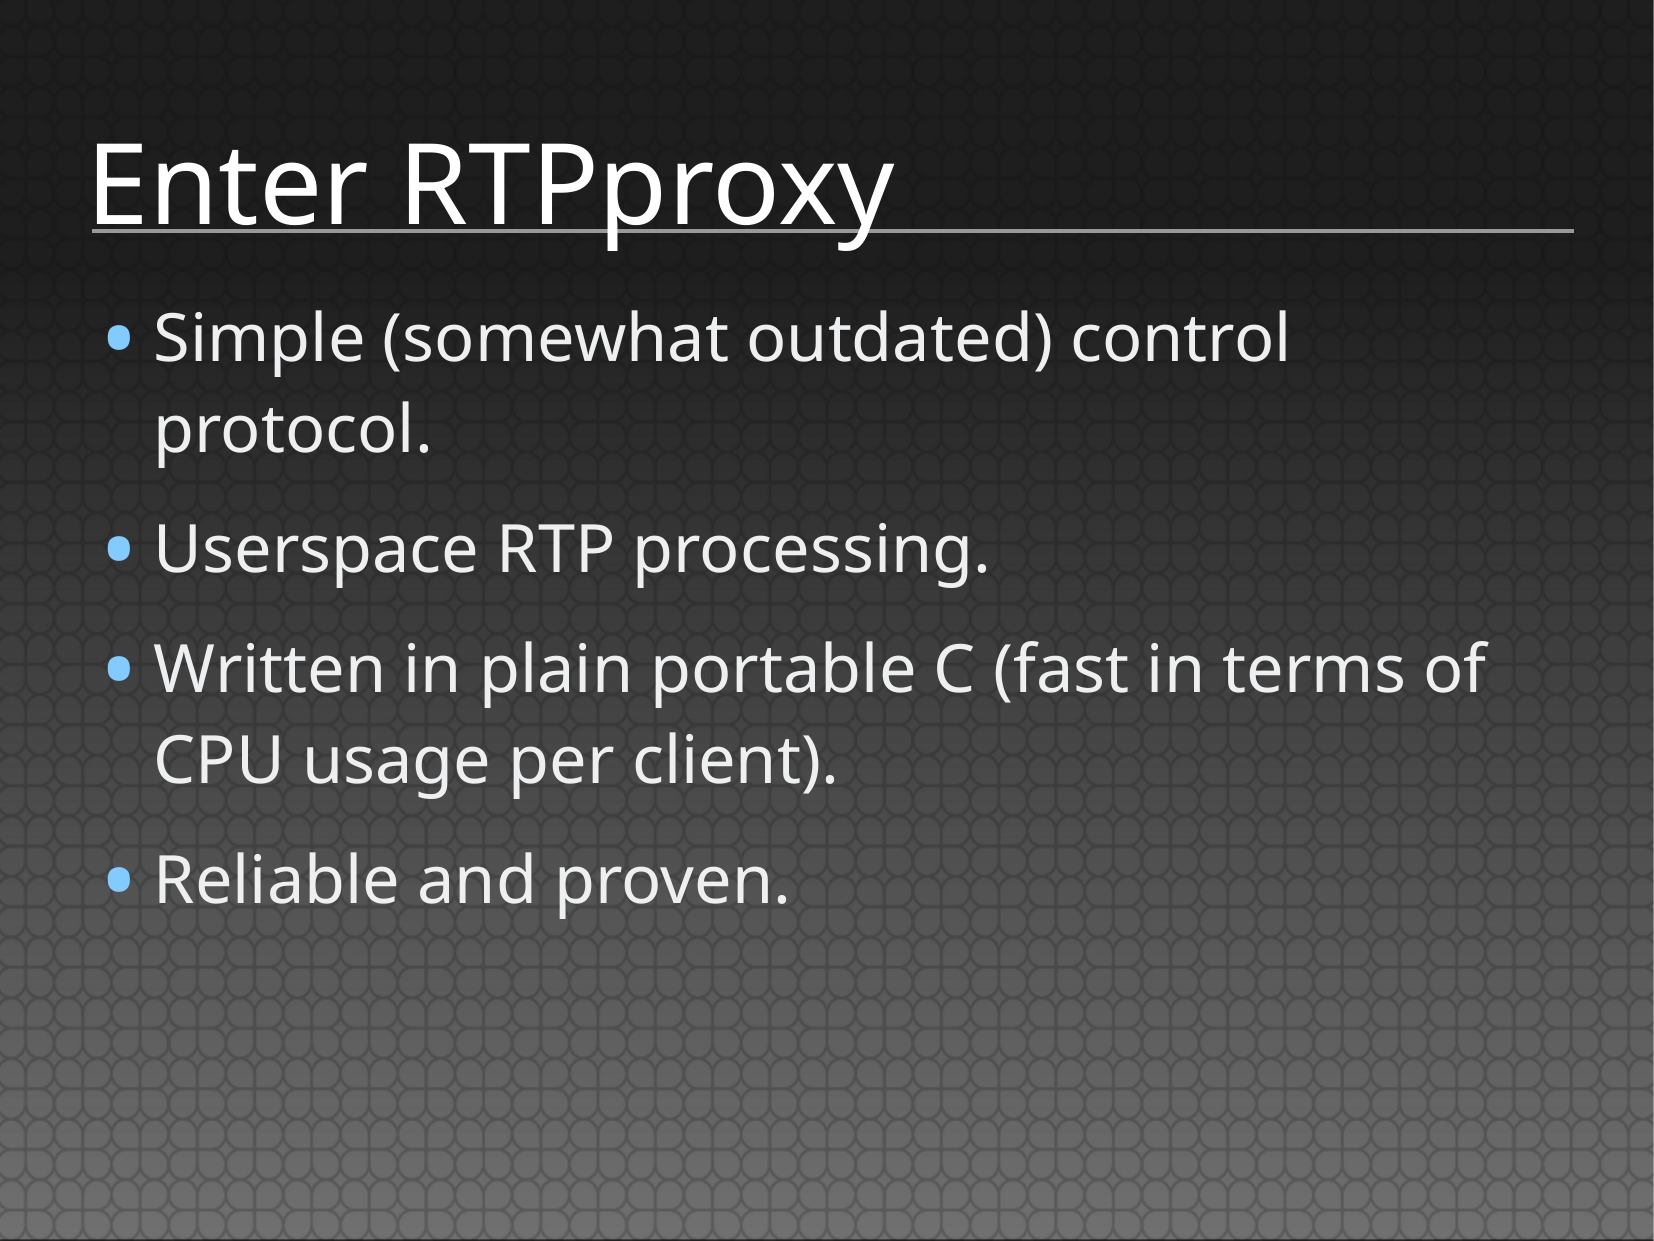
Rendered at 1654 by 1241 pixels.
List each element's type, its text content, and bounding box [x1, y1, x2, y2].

picture [0, 0, 1654, 1241]
list Simple (somewhat outdated) control protocol. Userspace RTP processing. Written in plain portable C (fast in terms of CPU usage per client). Reliable and proven. [82, 290, 1571, 1094]
title Enter RTPproxy [86, 84, 1576, 277]
